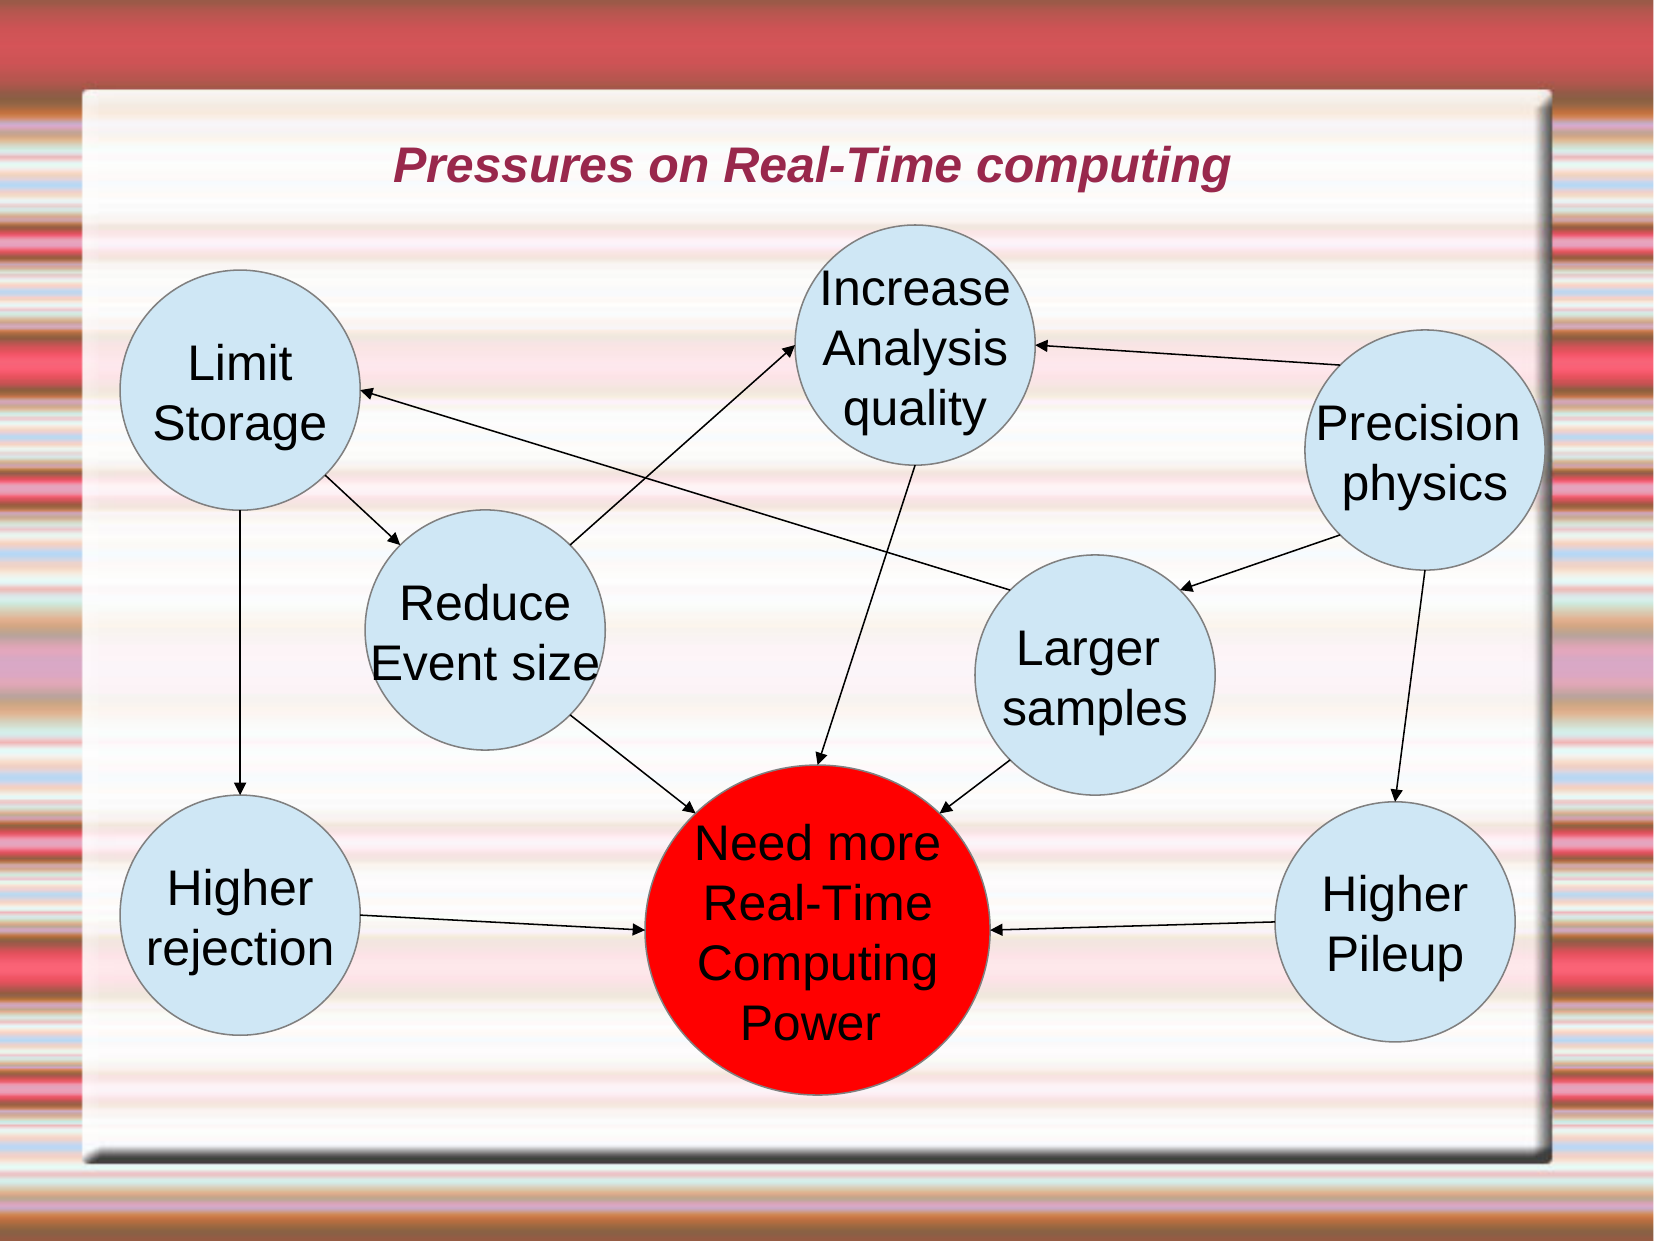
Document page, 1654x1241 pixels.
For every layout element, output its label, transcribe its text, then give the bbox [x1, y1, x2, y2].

picture [0, 0, 1654, 1241]
text_box Reduce Event size [365, 509, 606, 751]
text_box Increase Analysis quality [795, 225, 1036, 466]
text_box Precision physics [1304, 329, 1546, 571]
text_box Limit Storage [120, 270, 361, 511]
text_box Higher rejection [120, 795, 361, 1036]
title Pressures on Real-Time computing [121, 100, 1532, 226]
text_box Need more Real-Time Computing Power [645, 765, 991, 1096]
text_box Higher Pileup [1275, 801, 1516, 1042]
text_box Larger samples [975, 554, 1216, 796]
